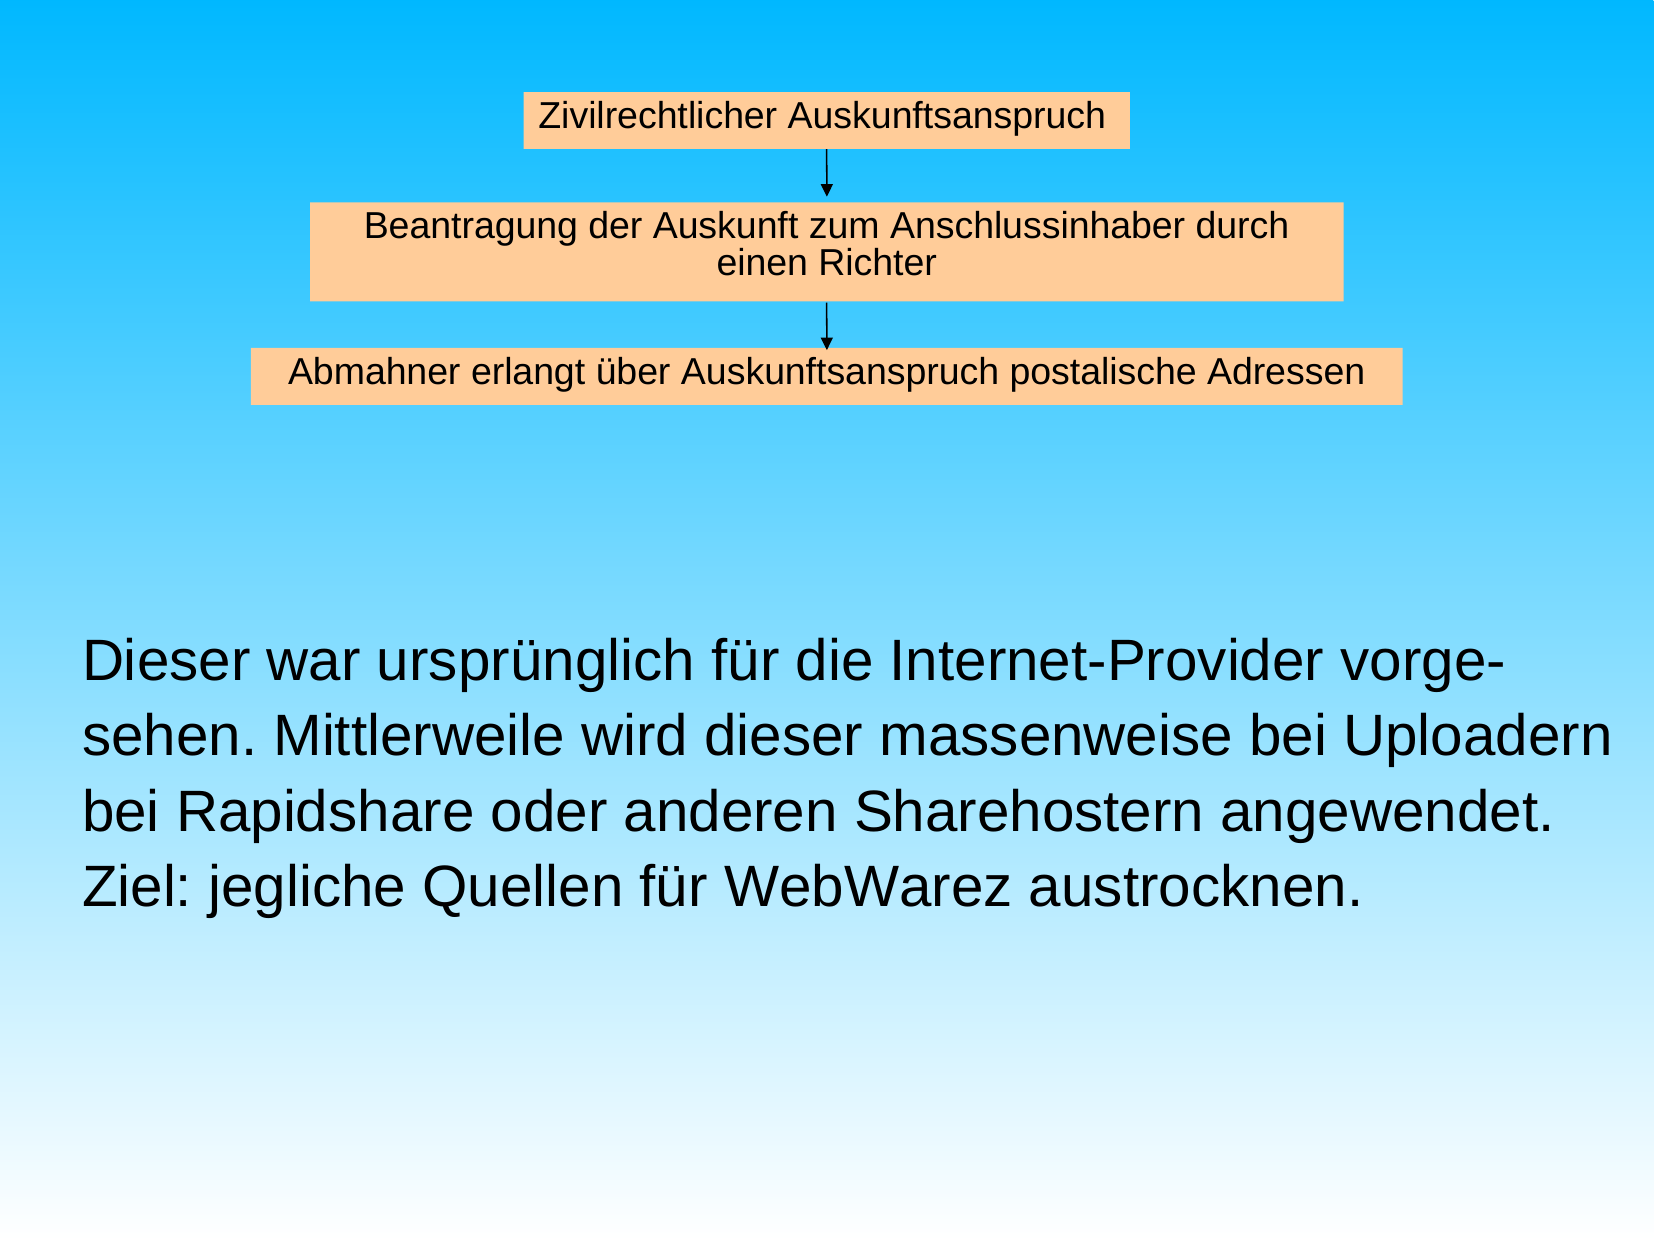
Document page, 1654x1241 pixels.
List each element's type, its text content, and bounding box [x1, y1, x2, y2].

text_box Beantragung der Auskunft zum Anschlussinhaber durch einen Richter [310, 202, 1344, 302]
text_box Dieser war ursprünglich für die Internet-Provider vorge- sehen. Mittlerweile wird dieser massenweise bei Uploadern bei Rapidshare oder anderen Sharehostern angewendet. Ziel: jegliche Quellen für WebWarez austrocknen. [67, 643, 1630, 948]
text_box Zivilrechtlicher Auskunftsanspruch [523, 92, 1130, 149]
text_box Abmahner erlangt über Auskunftsanspruch postalische Adressen [250, 347, 1403, 405]
